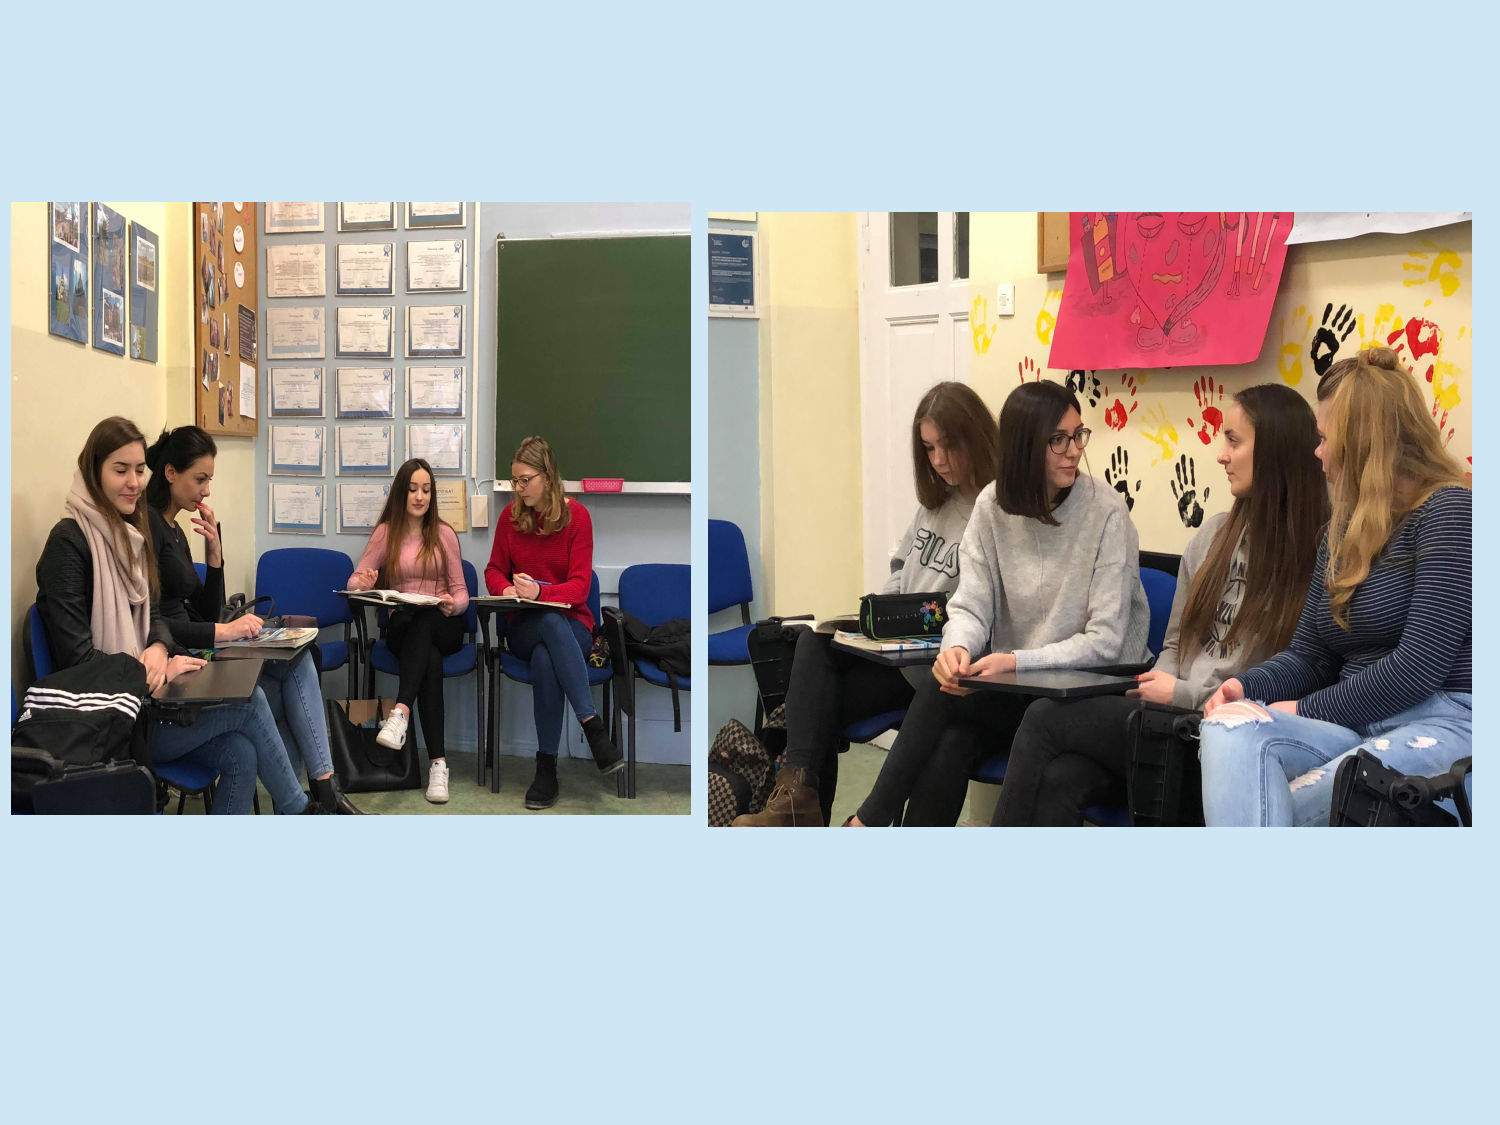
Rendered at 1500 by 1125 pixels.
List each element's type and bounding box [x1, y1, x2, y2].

picture [11, 202, 691, 815]
picture [708, 212, 1472, 827]
